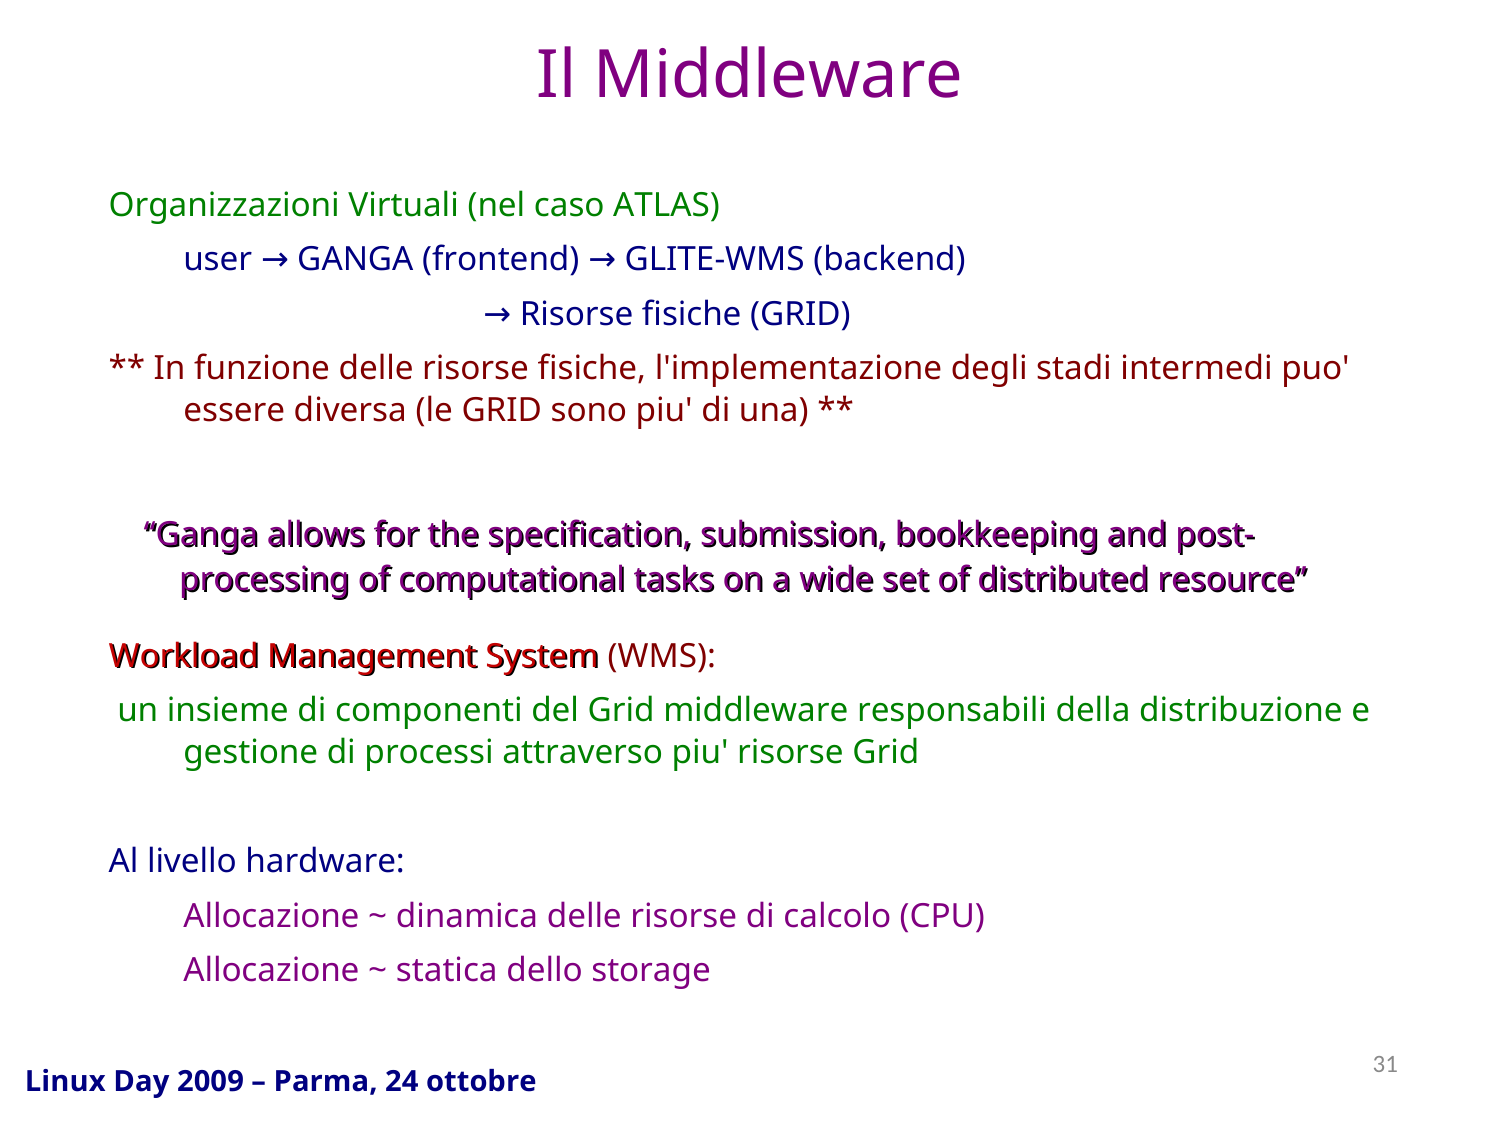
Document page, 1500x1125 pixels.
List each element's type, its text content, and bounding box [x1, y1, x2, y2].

text_box Il Middleware [41, 0, 1459, 132]
subtitle Organizzazioni Virtuali (nel caso ATLAS)‏ user → GANGA (frontend) → GLITE-WMS (backend)‏ → Risorse fisiche (GRID) ** In funzione delle risorse fisiche, l'implementazione degli stadi intermedi puo' essere diversa (le GRID sono piu' di una) ** “Ganga allows for the specification, submission, bookkeeping and post-processing of computational tasks on a wide set of distributed resource” Workload Management System (WMS): un insieme di componenti del Grid middleware responsabili della distribuzione e gestione di processi attraverso piu' risorse Grid Al livello hardware: Allocazione ~ dinamica delle risorse di calcolo (CPU)‏ Allocazione ~ statica dello storage [108, 143, 1399, 1030]
